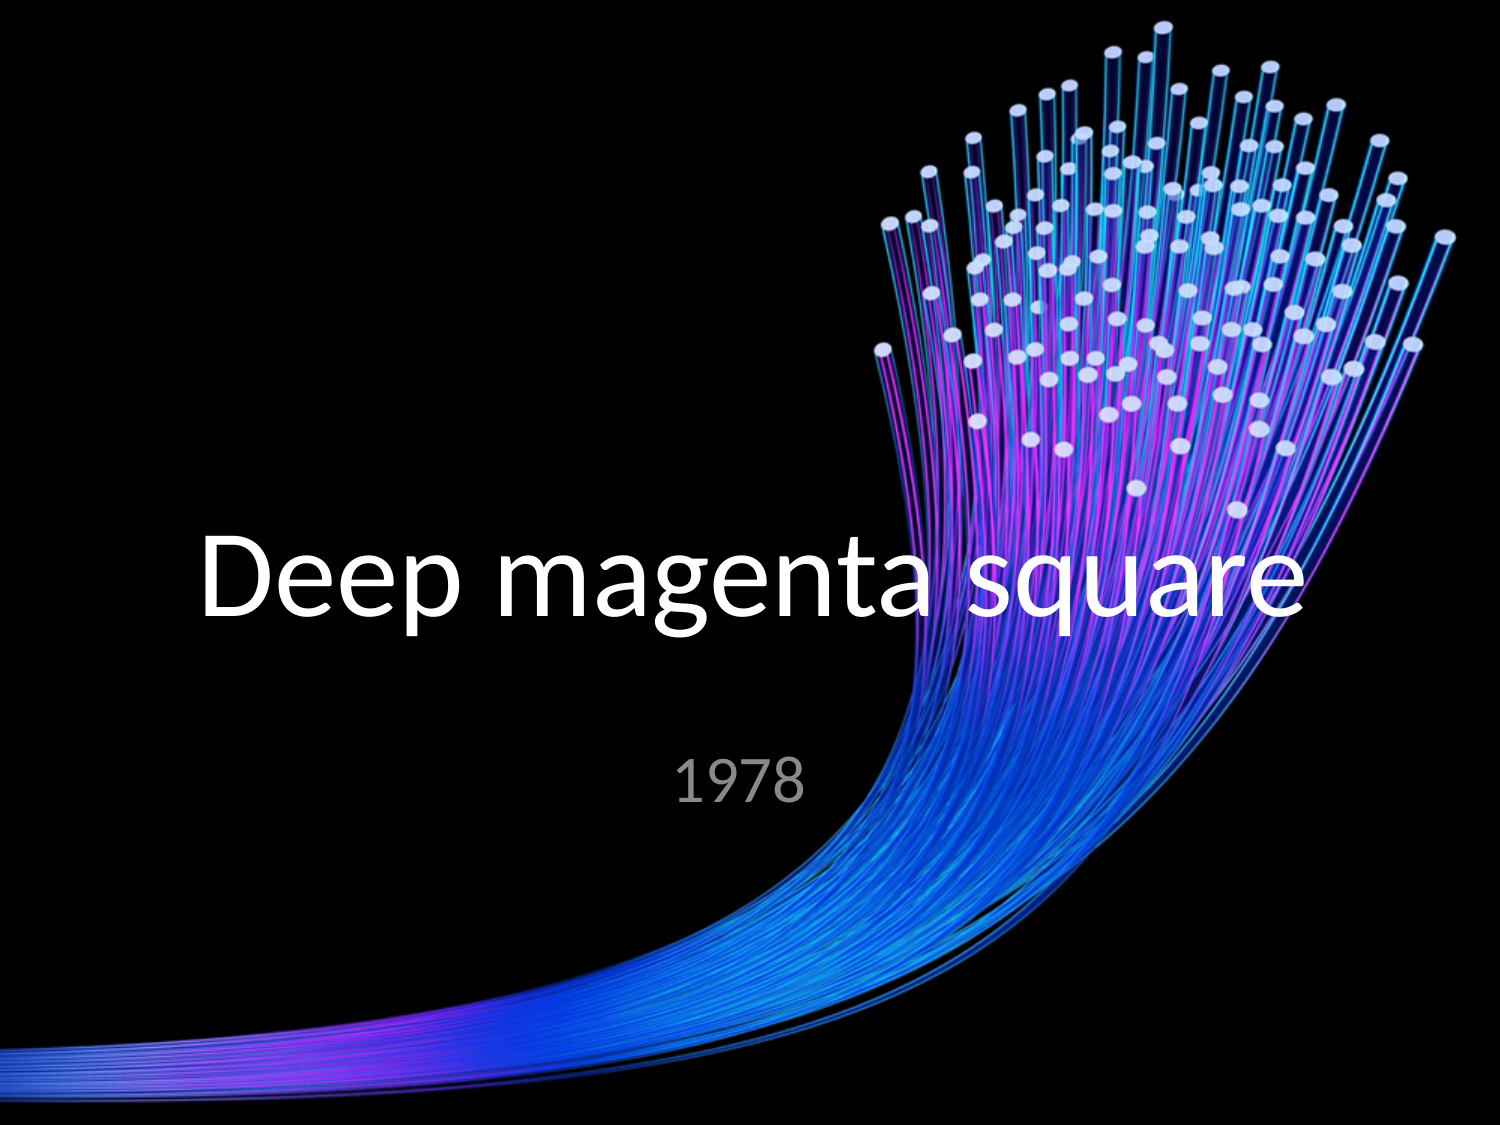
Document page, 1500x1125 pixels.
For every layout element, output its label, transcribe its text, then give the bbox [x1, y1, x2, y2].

picture [0, 0, 1500, 1125]
title Deep magenta square [130, 58, 1406, 1075]
